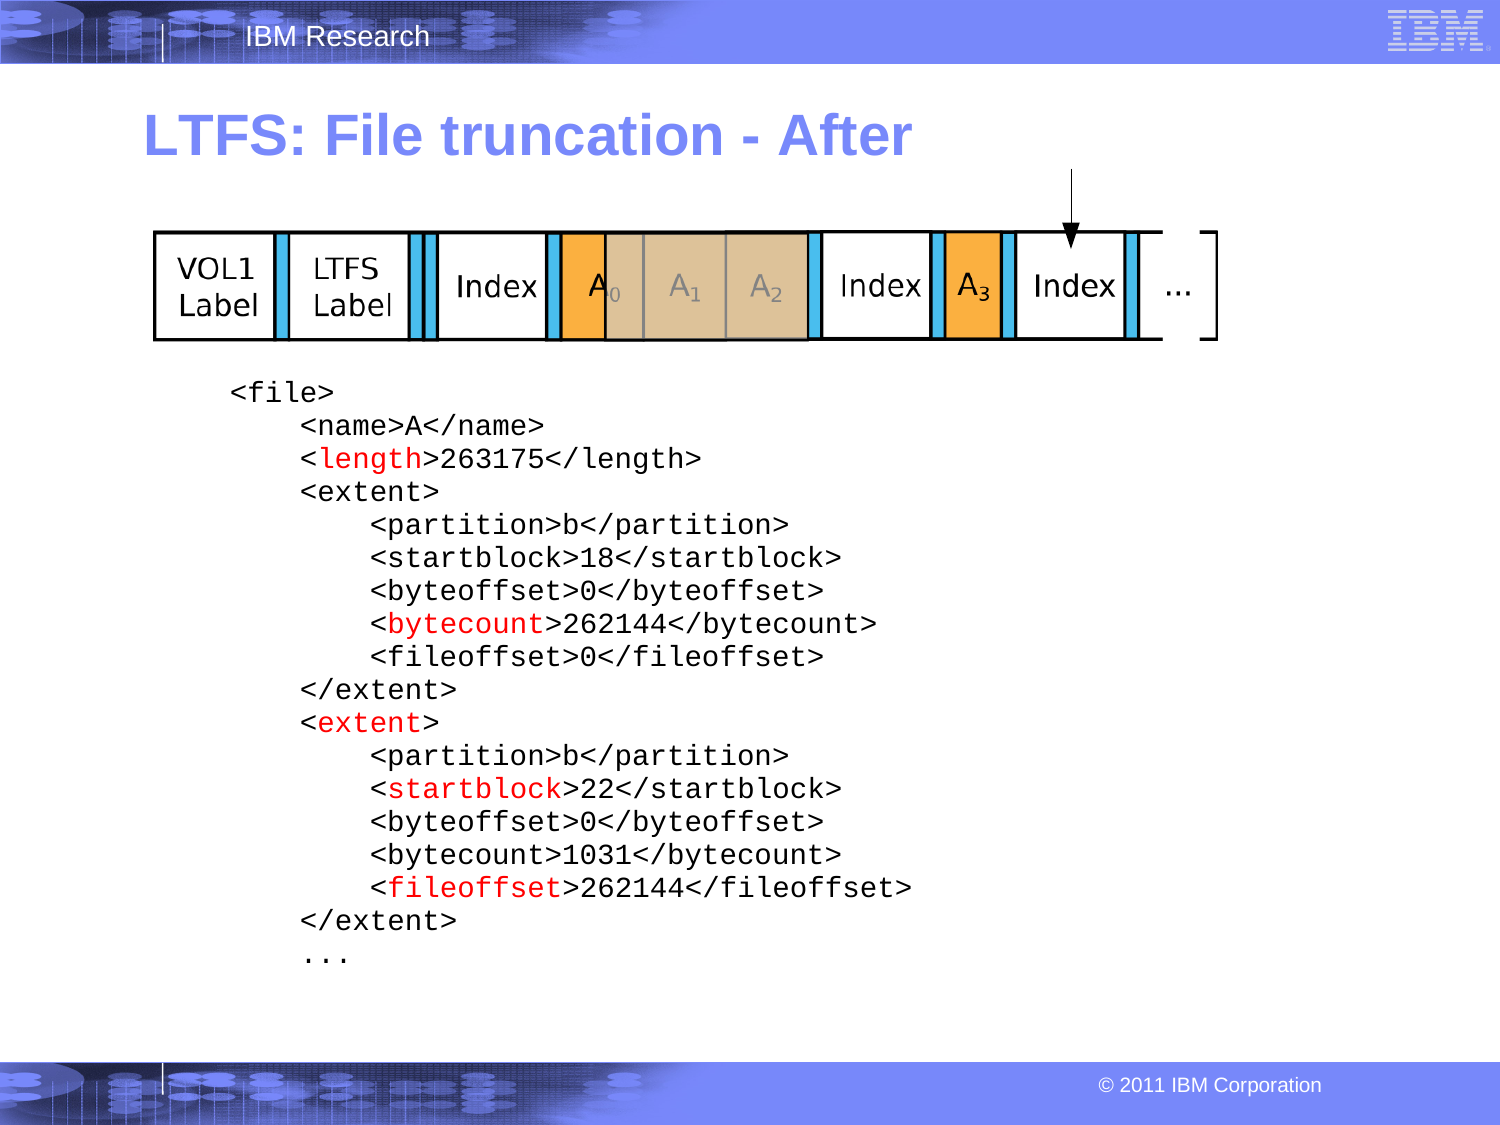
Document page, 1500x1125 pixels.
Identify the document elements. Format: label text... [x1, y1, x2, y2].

picture [1, 1, 1500, 63]
text_box <file> <name>A</name> <length>263175</length> <extent> <partition>b</partition> <startblock>18</startblock> <byteoffset>0</byteoffset> <bytecount>262144</bytecount> <fileoffset>0</fileoffset> </extent> <extent> <partition>b</partition> <startblock>22</startblock> <byteoffset>0</byteoffset> <bytecount>1031</bytecount> <fileoffset>262144</fileoffset> </extent> ... [144, 337, 1423, 857]
picture [0, 1063, 1500, 1125]
picture [153, 229, 1218, 346]
title LTFS: File truncation - After [128, 87, 1480, 181]
